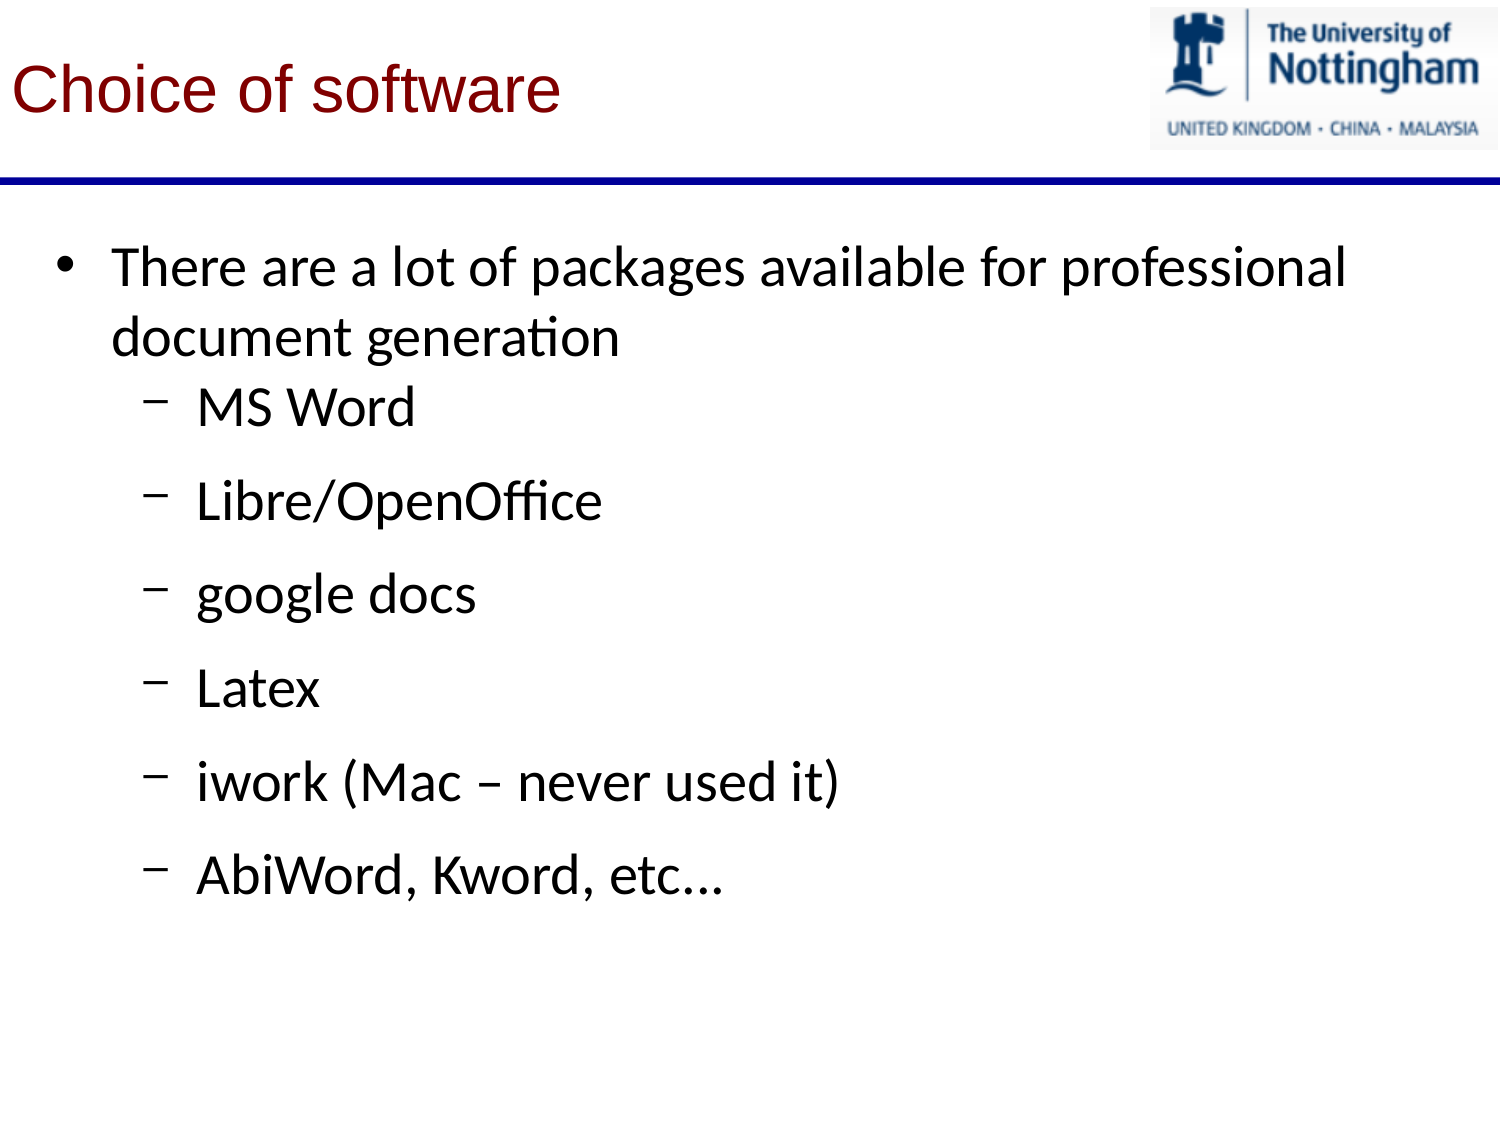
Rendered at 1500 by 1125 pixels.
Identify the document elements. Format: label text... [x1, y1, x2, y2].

picture [1150, 7, 1498, 150]
title Choice of software [11, 12, 998, 168]
list There are a lot of packages available for professional document generation MS Word Libre/OpenOffice google docs Latex iwork (Mac – never used it) AbiWord, Kword, etc... [40, 220, 1436, 728]
